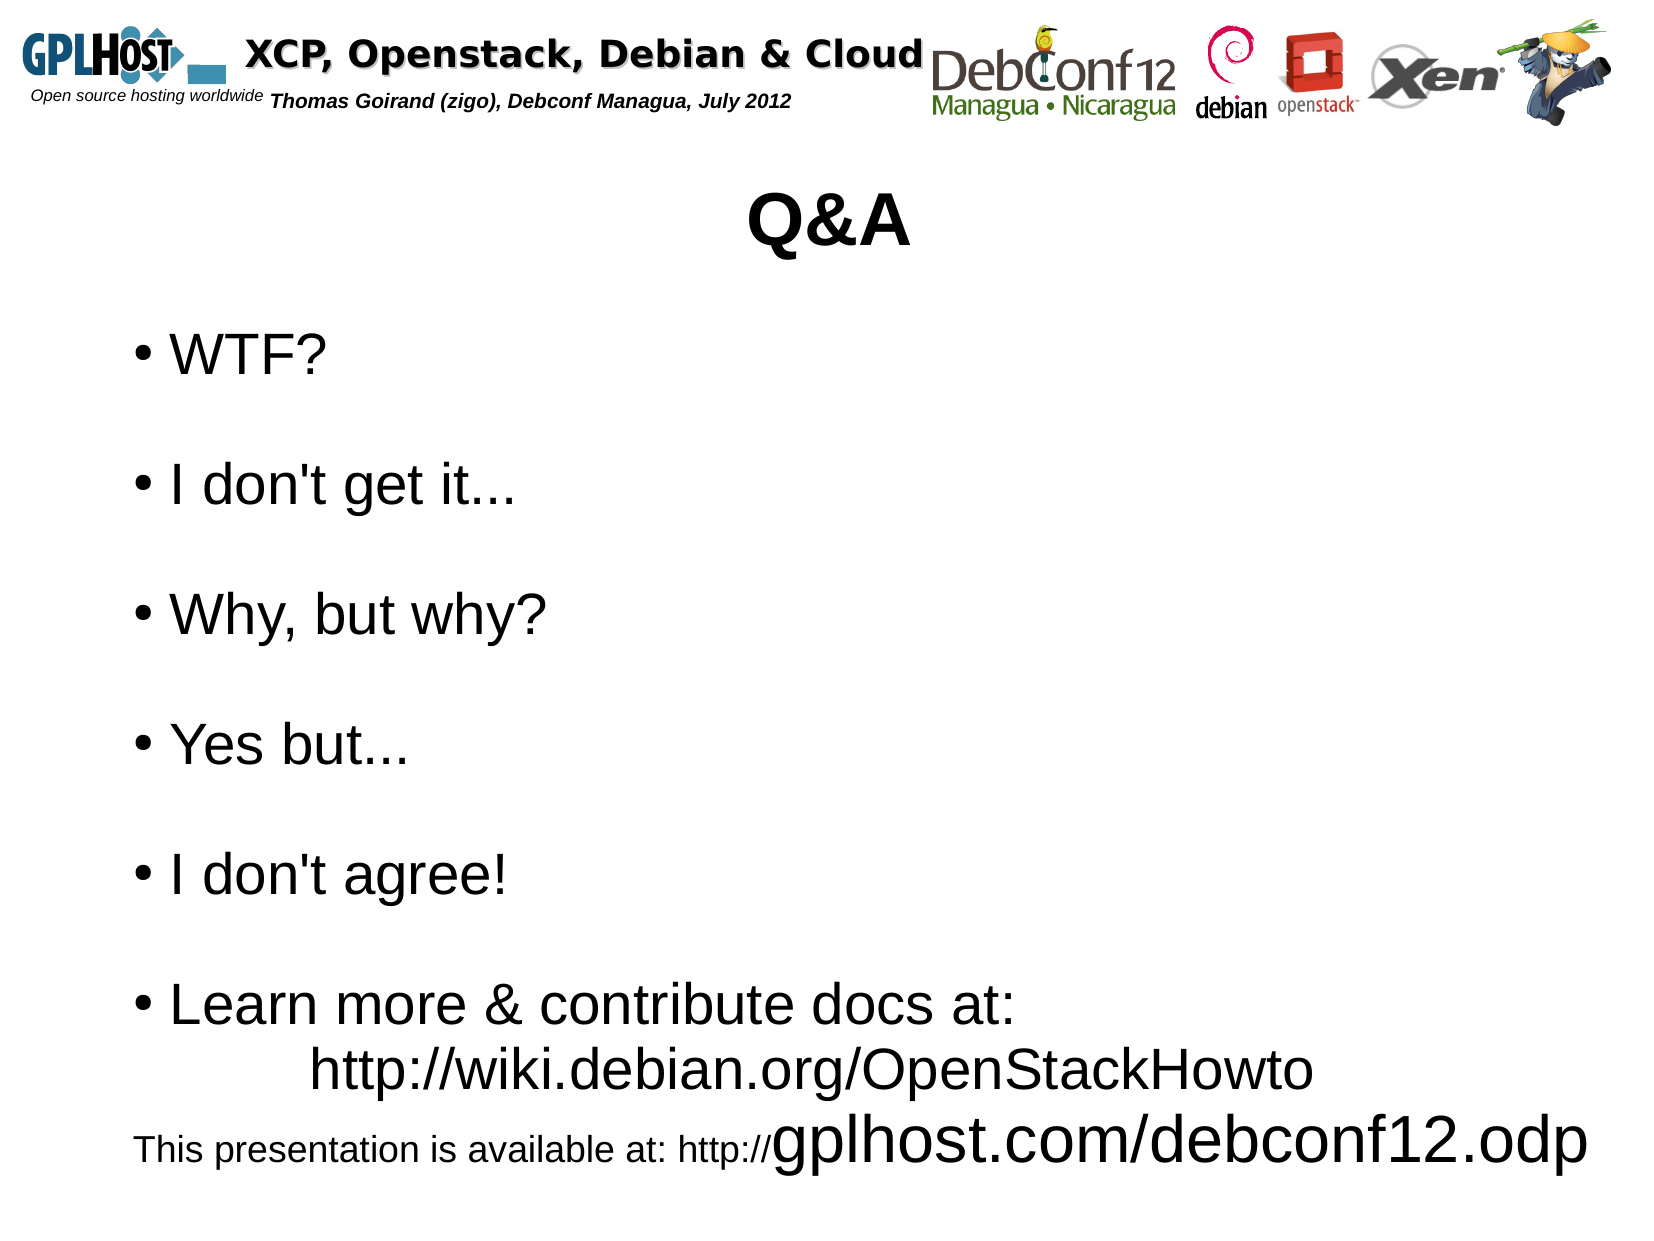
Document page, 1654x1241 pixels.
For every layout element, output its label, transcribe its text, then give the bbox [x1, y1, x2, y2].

text_box WTF? I don't get it... Why, but why? Yes but... I don't agree! Learn more & contribute docs at: http://wiki.debian.org/OpenStackHowto This presentation is available at: http://gplhost.com/debconf12.odp [118, 314, 1623, 1226]
picture [1497, 19, 1611, 126]
picture [1271, 24, 1364, 121]
text_box Q&A [103, 170, 1556, 269]
picture [933, 25, 1175, 121]
picture [21, 19, 226, 89]
